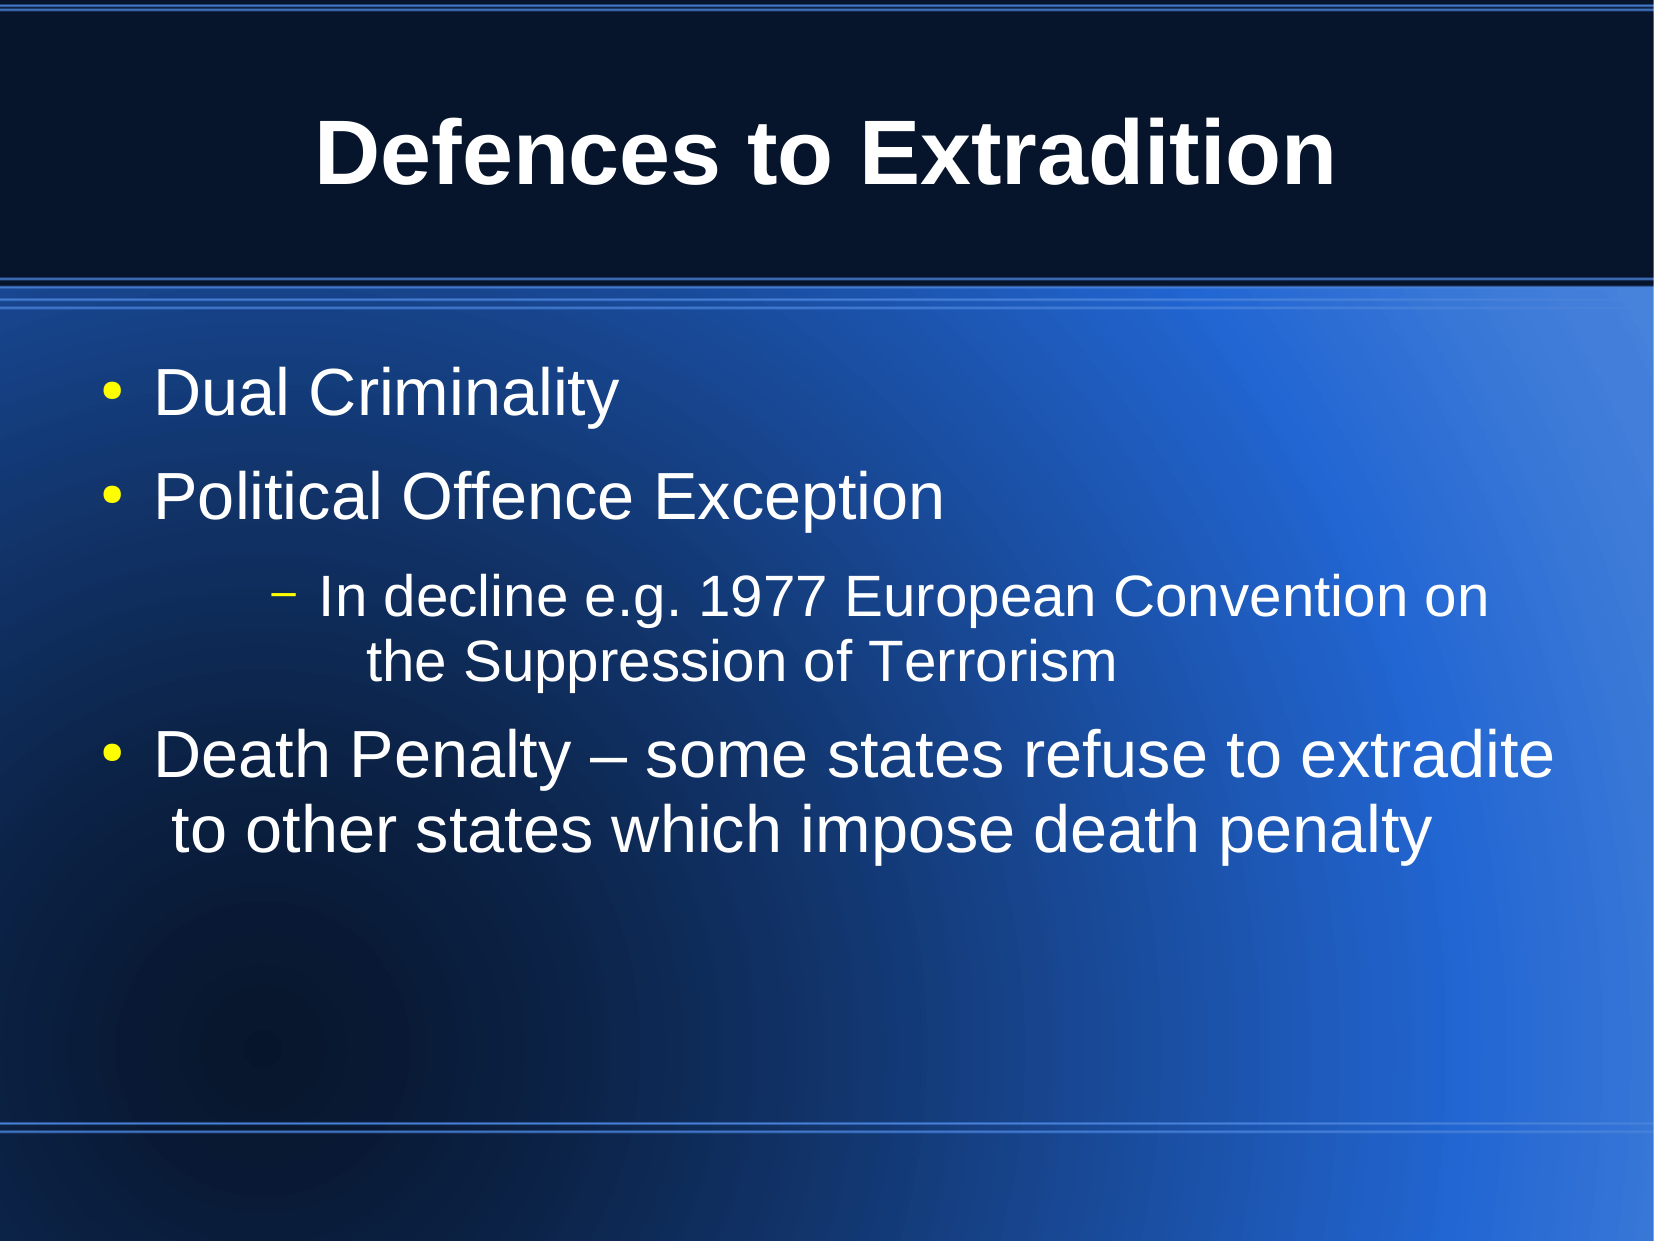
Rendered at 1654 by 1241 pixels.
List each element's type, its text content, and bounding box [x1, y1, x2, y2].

picture [0, 0, 1654, 1241]
title Defences to Extradition [82, 49, 1571, 257]
list Dual Criminality Political Offence Exception In decline e.g. 1977 European Convention on the Suppression of Terrorism Death Penalty – some states refuse to extradite to other states which impose death penalty [82, 355, 1571, 1058]
